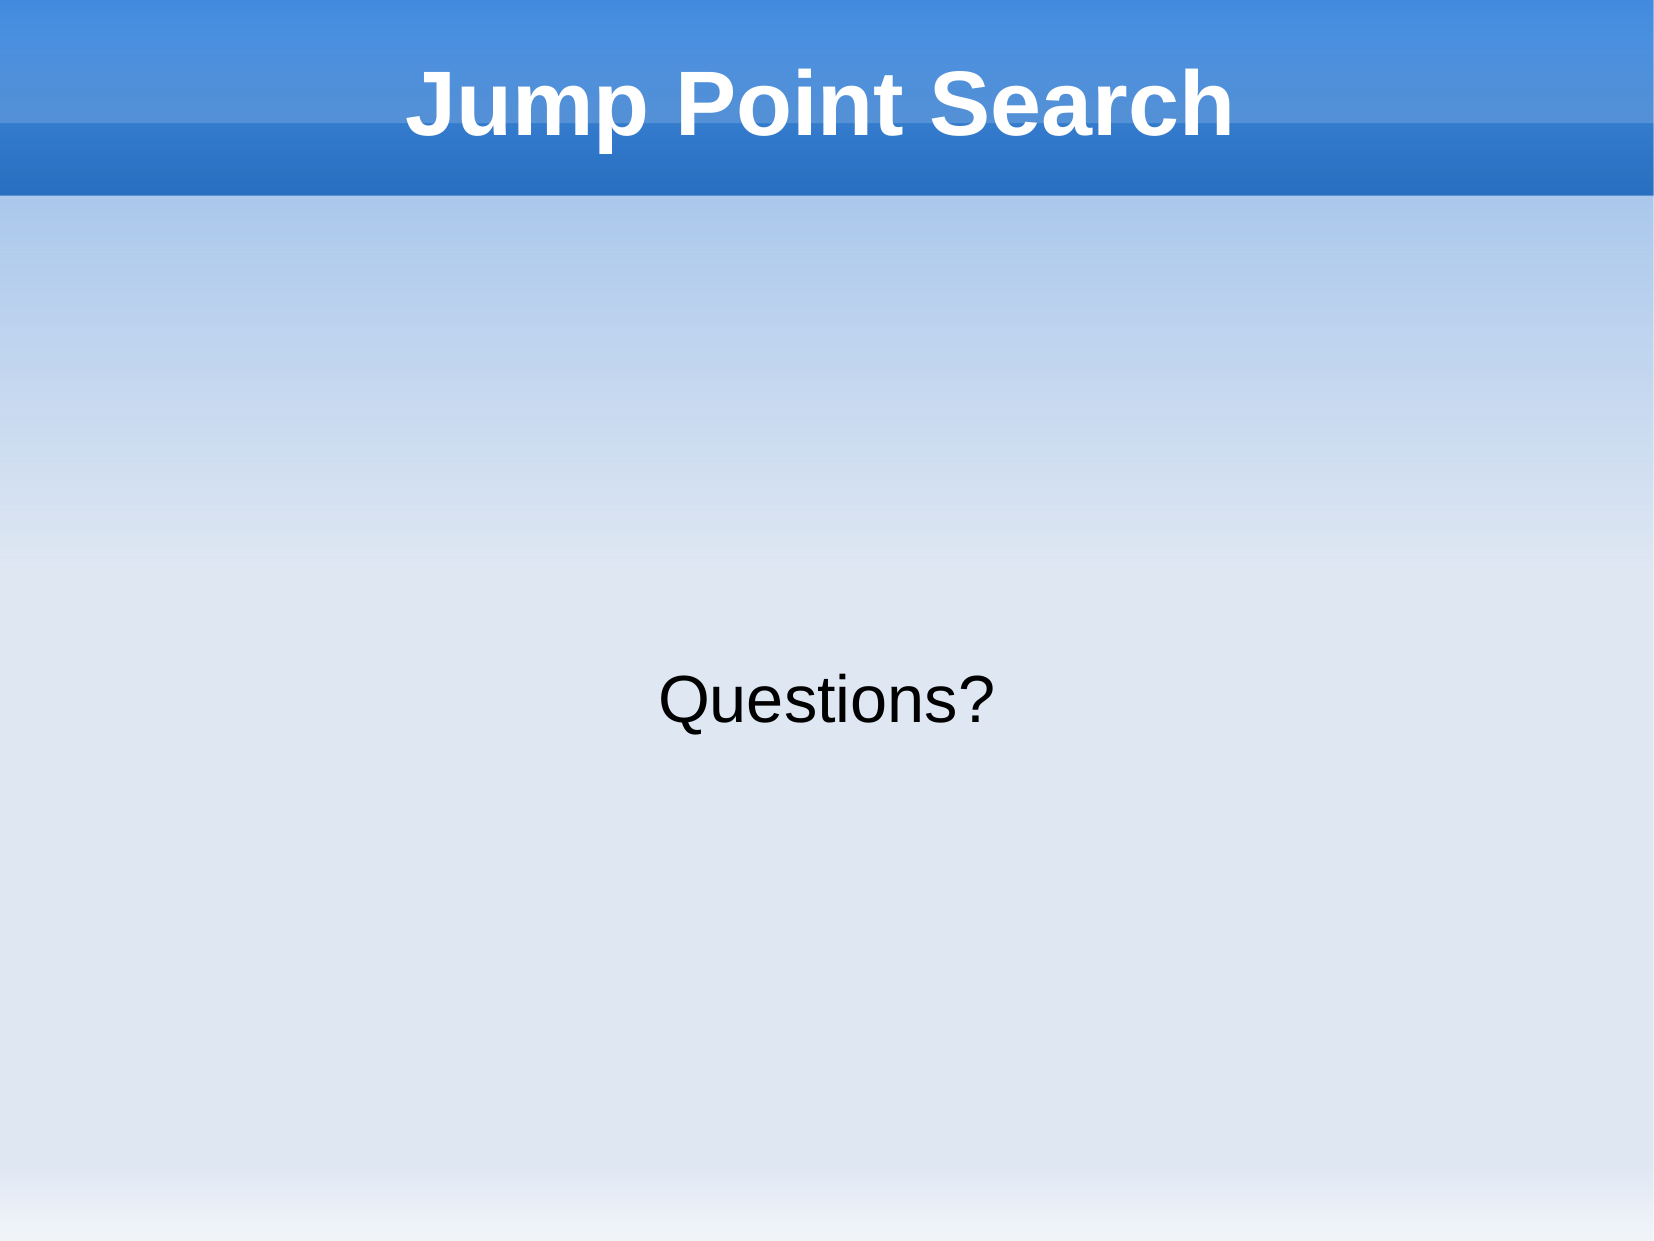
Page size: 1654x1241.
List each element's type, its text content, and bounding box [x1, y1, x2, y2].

picture [0, 0, 1654, 1241]
subtitle Questions? [82, 290, 1571, 1109]
title Jump Point Search [76, 0, 1565, 208]
